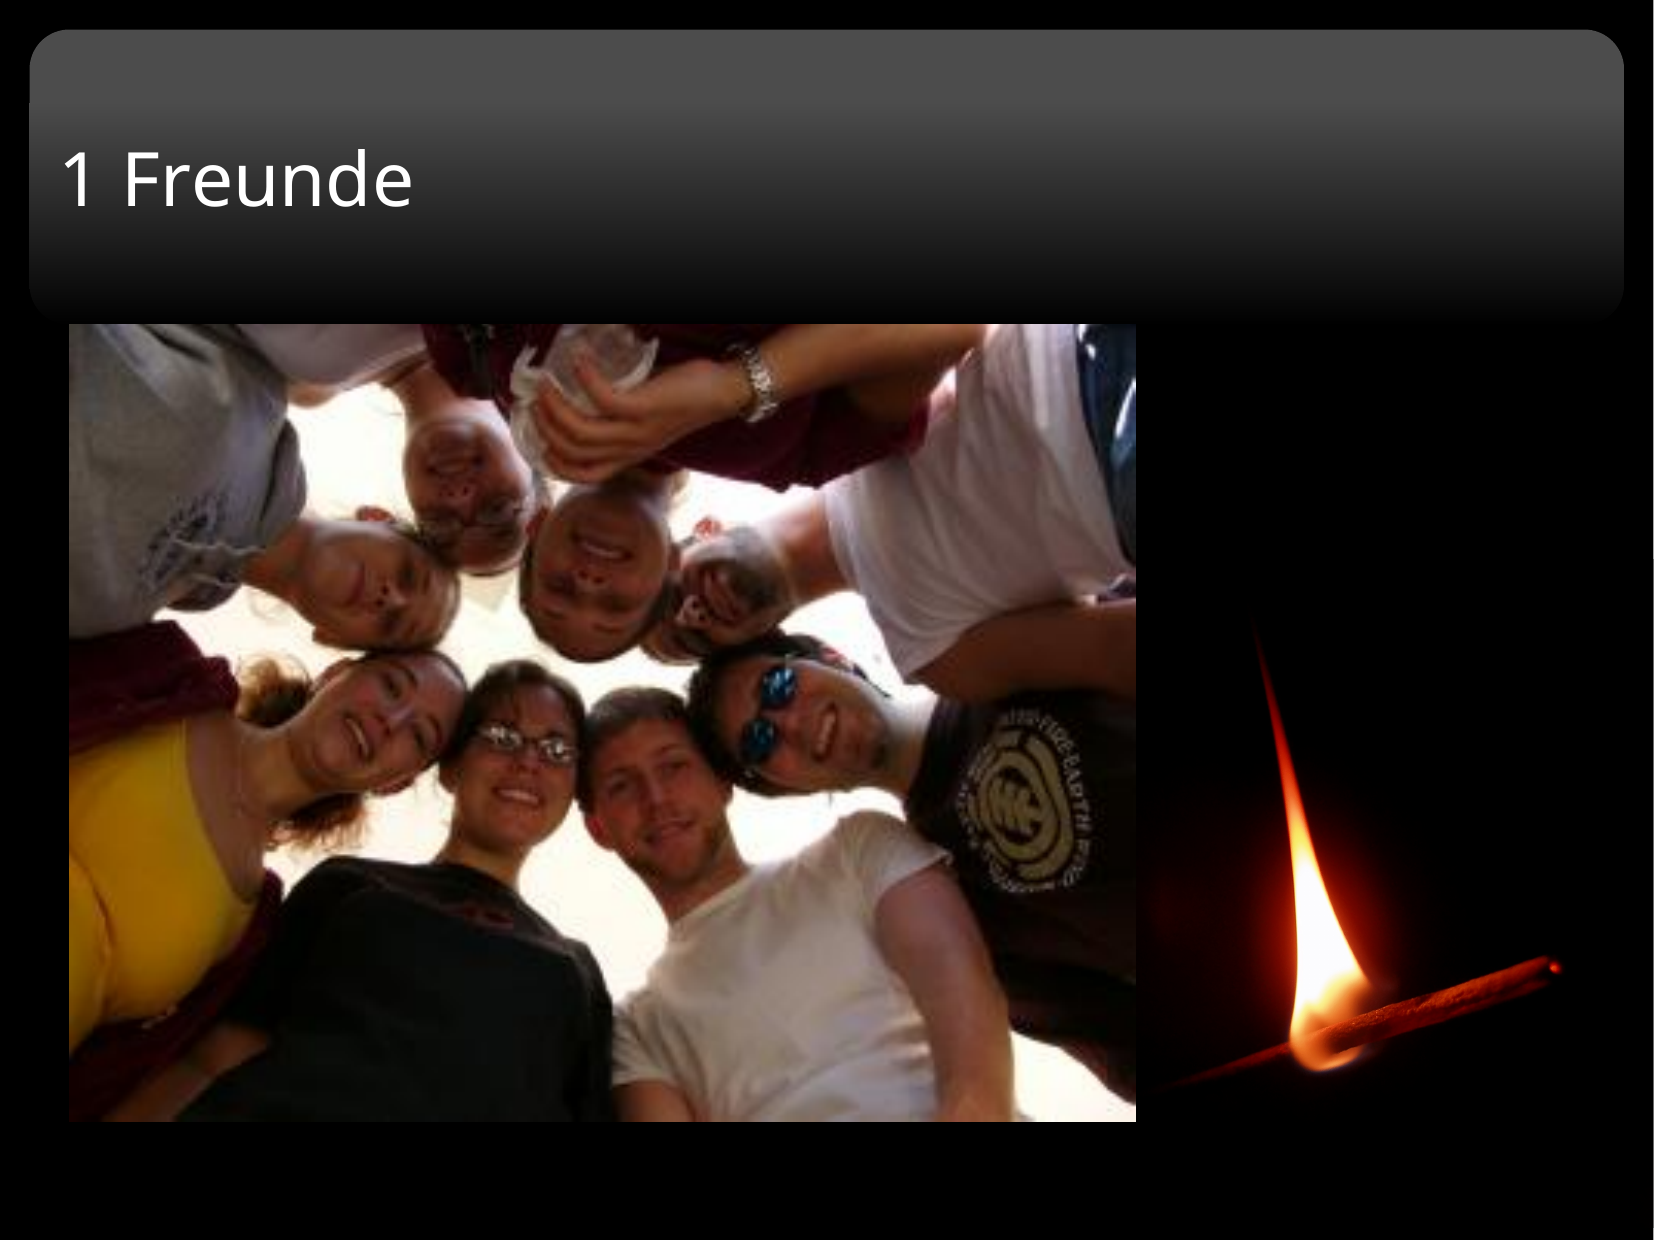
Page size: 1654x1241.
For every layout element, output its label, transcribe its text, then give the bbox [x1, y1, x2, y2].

title 1 Freunde [59, 59, 1595, 296]
picture [69, 324, 1654, 1228]
